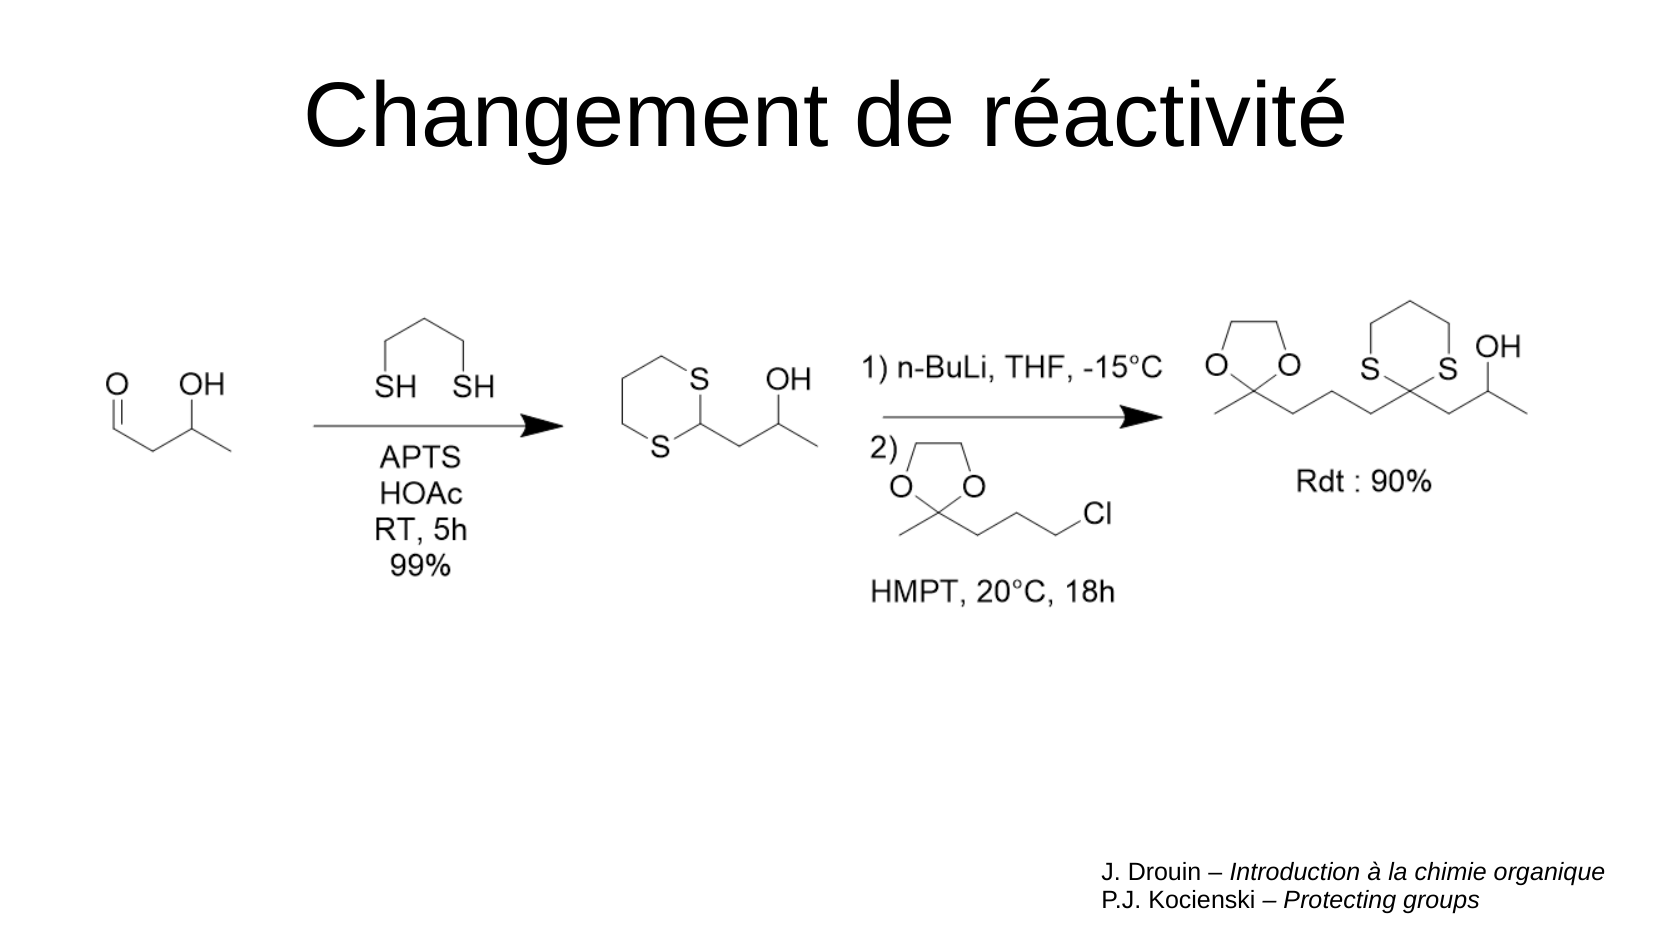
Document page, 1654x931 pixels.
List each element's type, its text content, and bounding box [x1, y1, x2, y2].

text_box J. Drouin – Introduction à la chimie organique P.J. Kocienski – Protecting groups [1086, 850, 1654, 922]
picture [70, 292, 1594, 643]
title Changement de réactivité [82, 37, 1571, 193]
